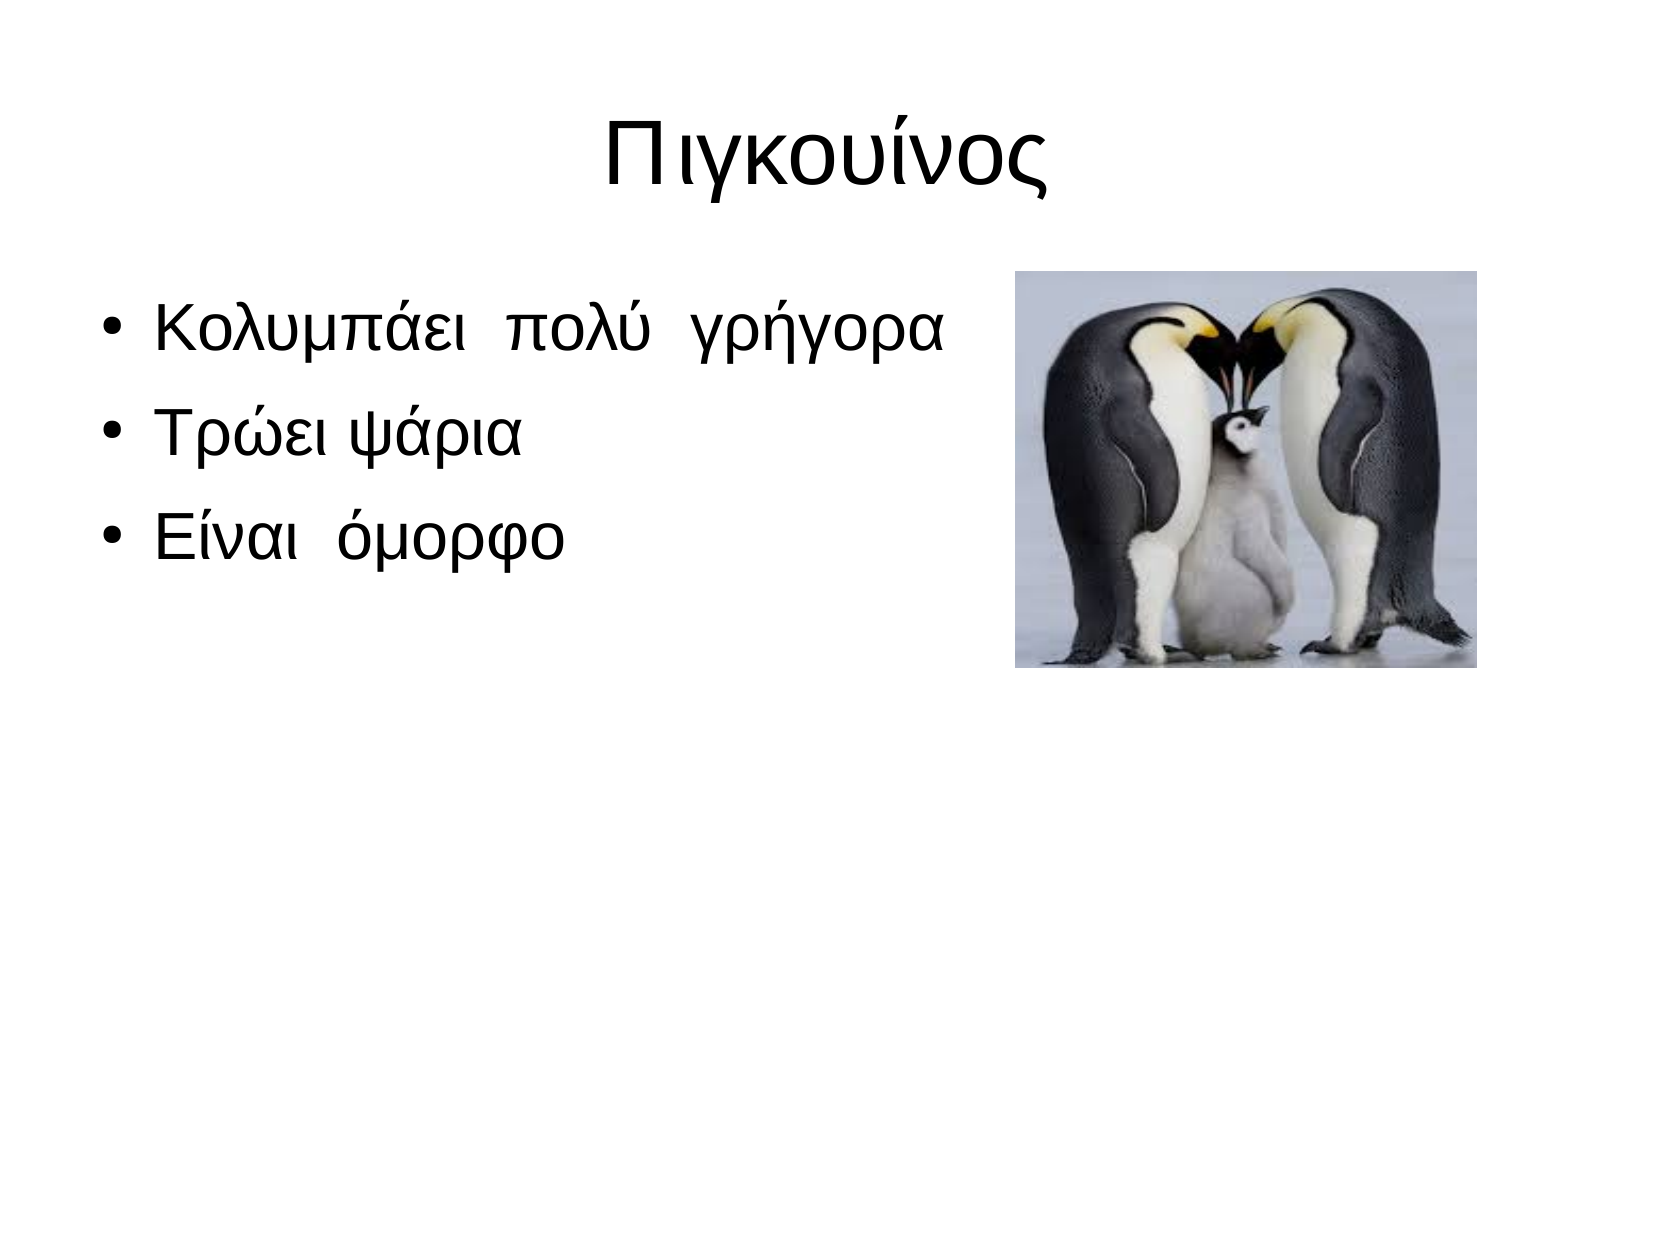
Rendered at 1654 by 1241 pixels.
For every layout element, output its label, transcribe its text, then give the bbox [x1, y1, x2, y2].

list Κολυμπάει πολύ γρήγορα Τρώει ψάρια Είναι όμορφο [82, 290, 1571, 1109]
picture [1015, 271, 1477, 668]
title Π ιγκουίνος [82, 49, 1571, 257]
